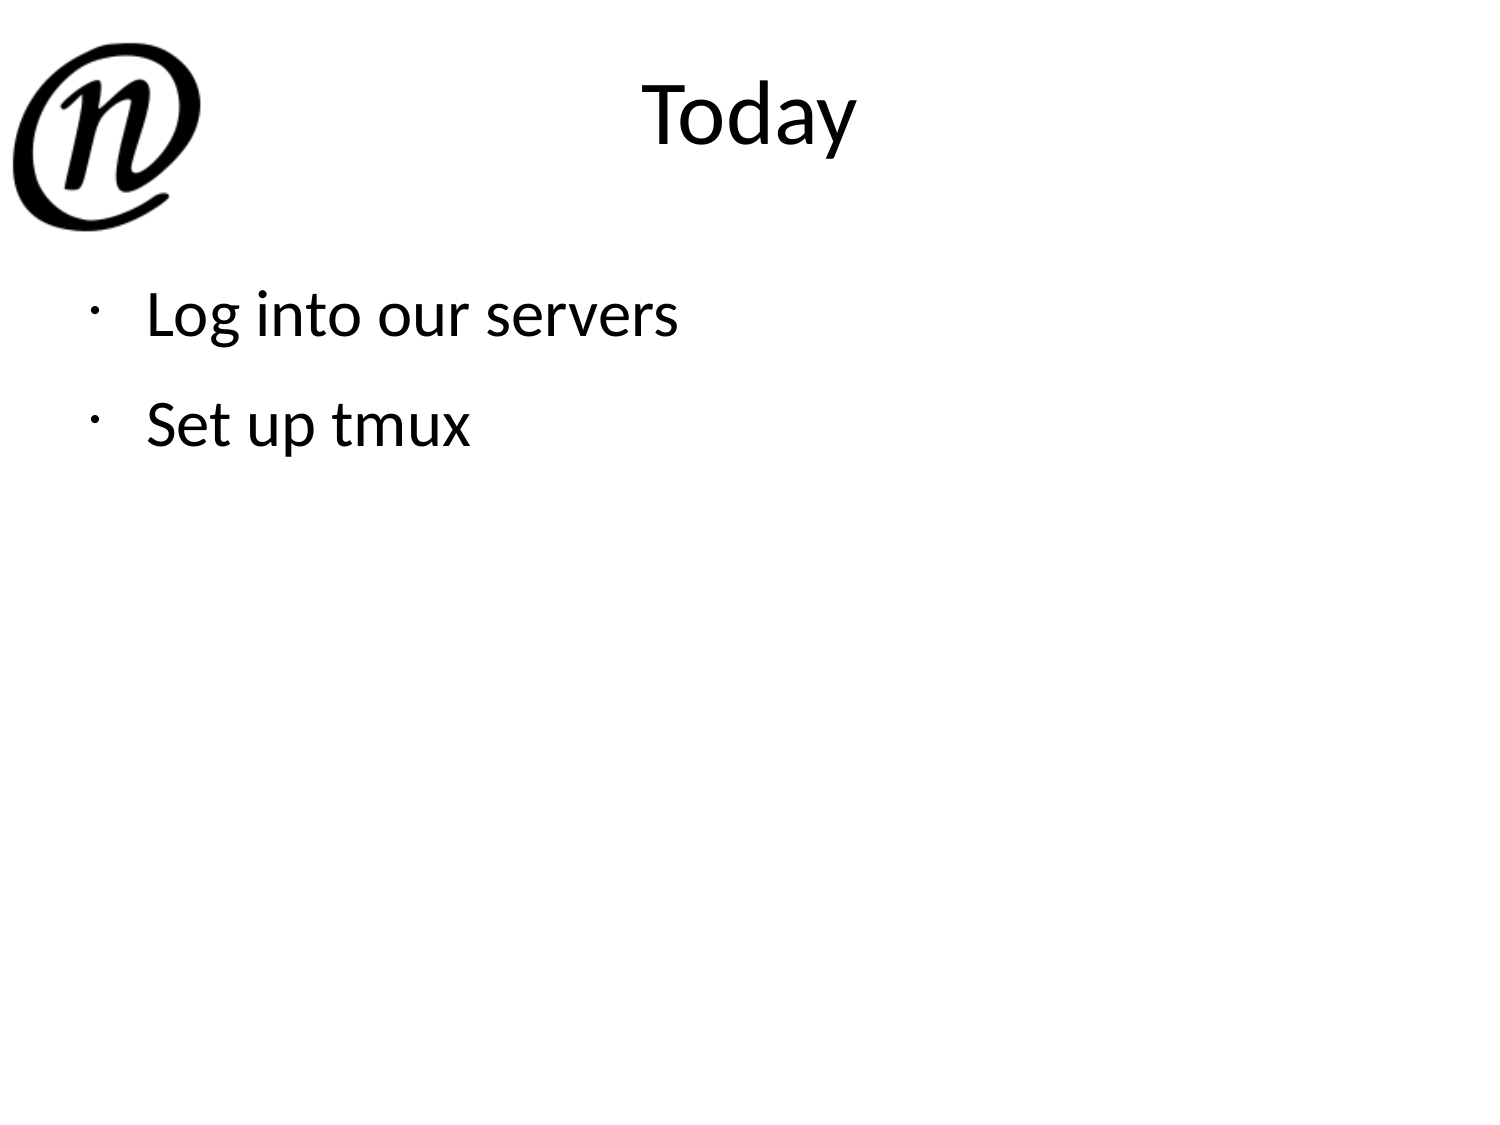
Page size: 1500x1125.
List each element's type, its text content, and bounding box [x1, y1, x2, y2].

picture [0, 30, 214, 245]
list Log into our servers Set up tmux [75, 262, 1441, 1005]
title Today [75, 45, 1425, 233]
